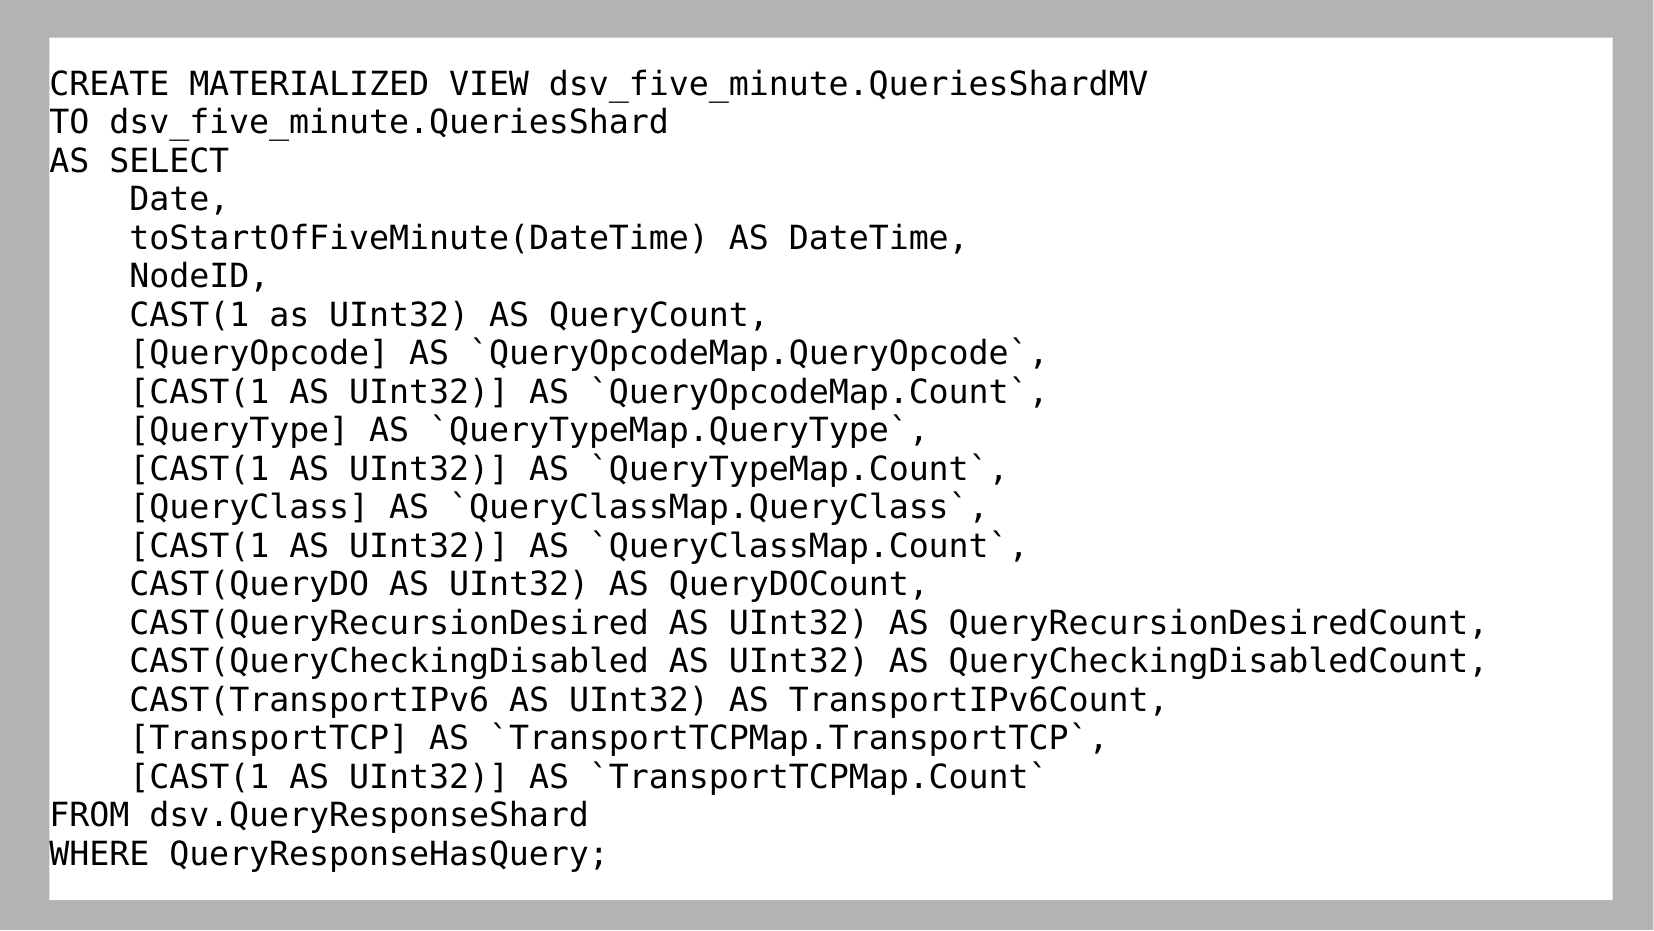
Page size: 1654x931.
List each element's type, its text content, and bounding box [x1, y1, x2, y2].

subtitle CREATE MATERIALIZED VIEW dsv_five_minute.QueriesShardMV TO dsv_five_minute.QueriesShard AS SELECT Date, toStartOfFiveMinute(DateTime) AS DateTime, NodeID, CAST(1 as UInt32) AS QueryCount, [QueryOpcode] AS `QueryOpcodeMap.QueryOpcode`, [CAST(1 AS UInt32)] AS `QueryOpcodeMap.Count`, [QueryType] AS `QueryTypeMap.QueryType`, [CAST(1 AS UInt32)] AS `QueryTypeMap.Count`, [QueryClass] AS `QueryClassMap.QueryClass`, [CAST(1 AS UInt32)] AS `QueryClassMap.Count`, CAST(QueryDO AS UInt32) AS QueryDOCount, CAST(QueryRecursionDesired AS UInt32) AS QueryRecursionDesiredCount, CAST(QueryCheckingDisabled AS UInt32) AS QueryCheckingDisabledCount, CAST(TransportIPv6 AS UInt32) AS TransportIPv6Count, [TransportTCP] AS `TransportTCPMap.TransportTCP`, [CAST(1 AS UInt32)] AS `TransportTCPMap.Count` FROM dsv.QueryResponseShard WHERE QueryResponseHasQuery; [49, 37, 1613, 901]
